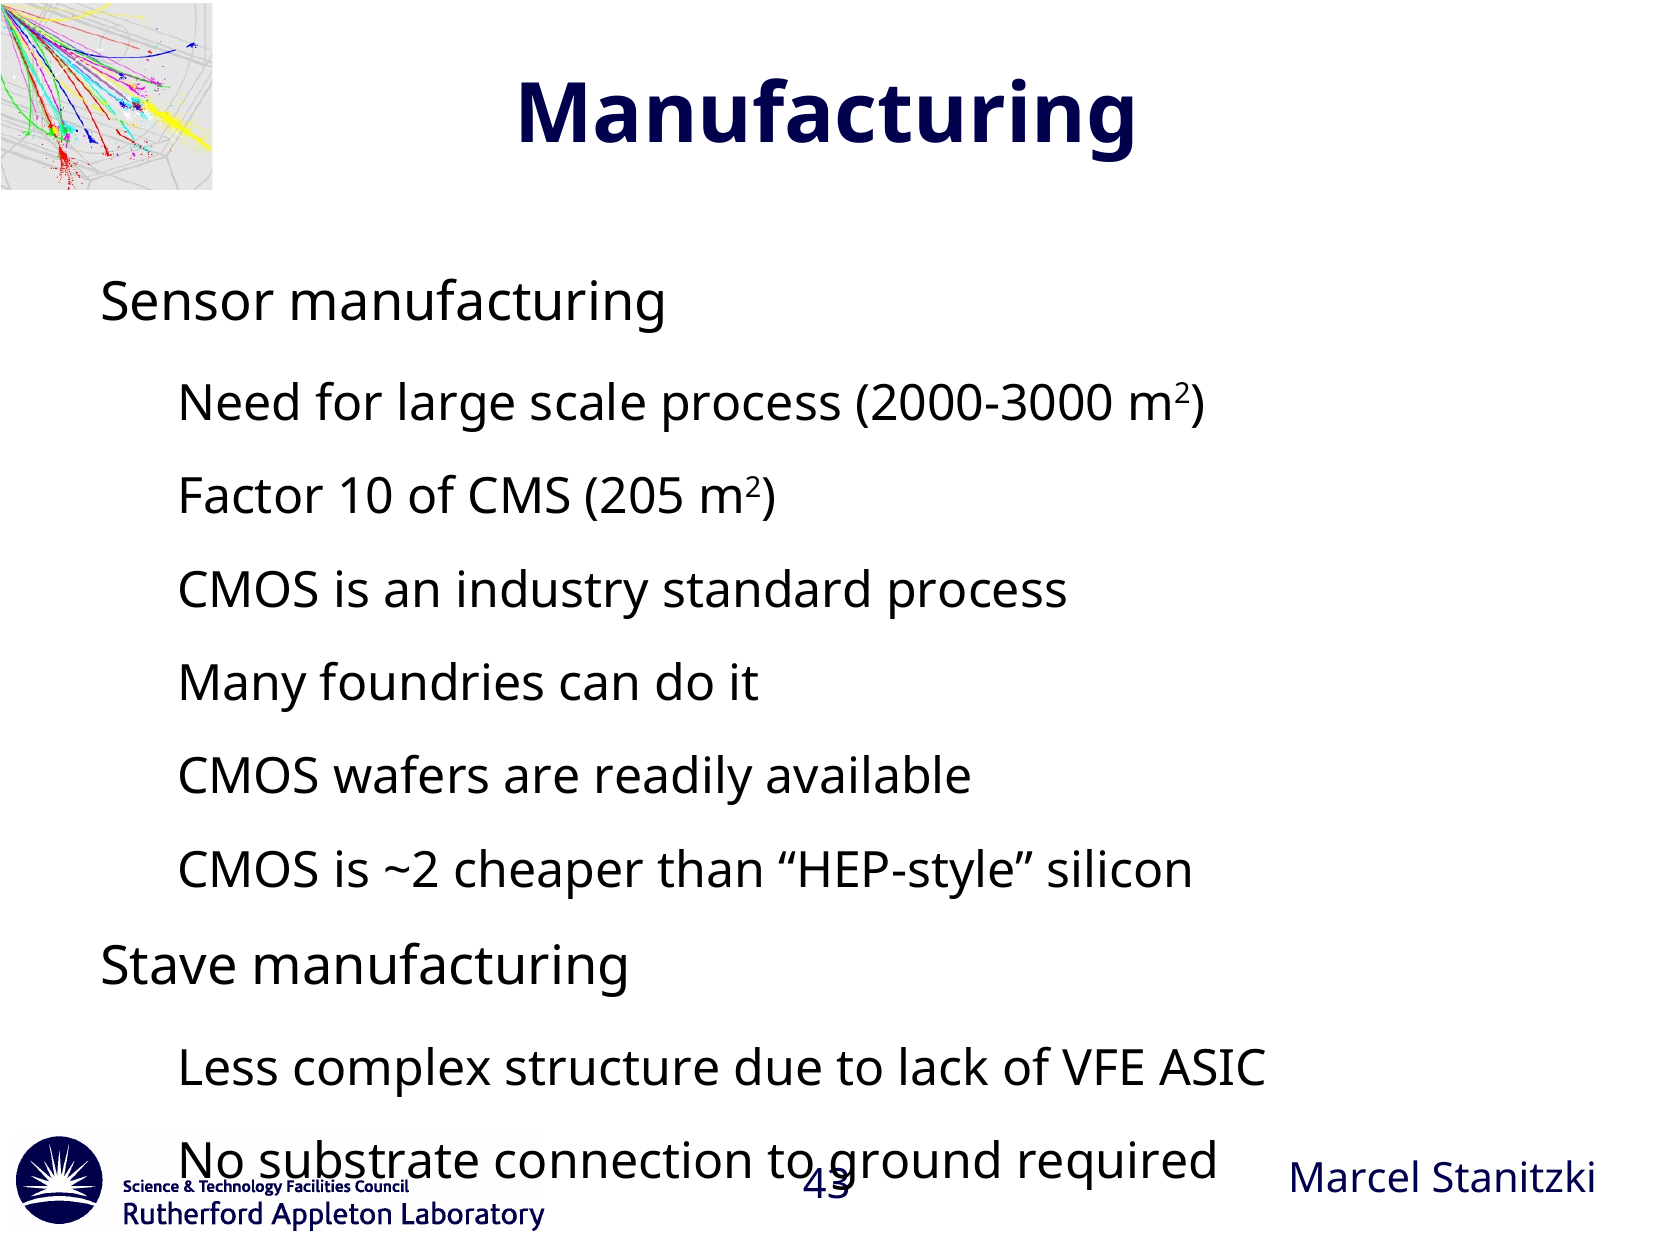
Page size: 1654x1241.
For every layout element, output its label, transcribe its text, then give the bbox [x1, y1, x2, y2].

picture [0, 3, 213, 190]
picture [524, 1154, 540, 1175]
title Manufacturing [203, 5, 1451, 213]
picture [14, 1133, 545, 1231]
list Sensor manufacturing Need for large scale process (2000-3000 m2) Factor 10 of CMS (205 m2) CMOS is an industry standard process Many foundries can do it CMOS wafers are readily available CMOS is ~2 cheaper than “HEP-style” silicon Stave manufacturing Less complex structure due to lack of VFE ASIC No substrate connection to ground required [82, 260, 1571, 1115]
